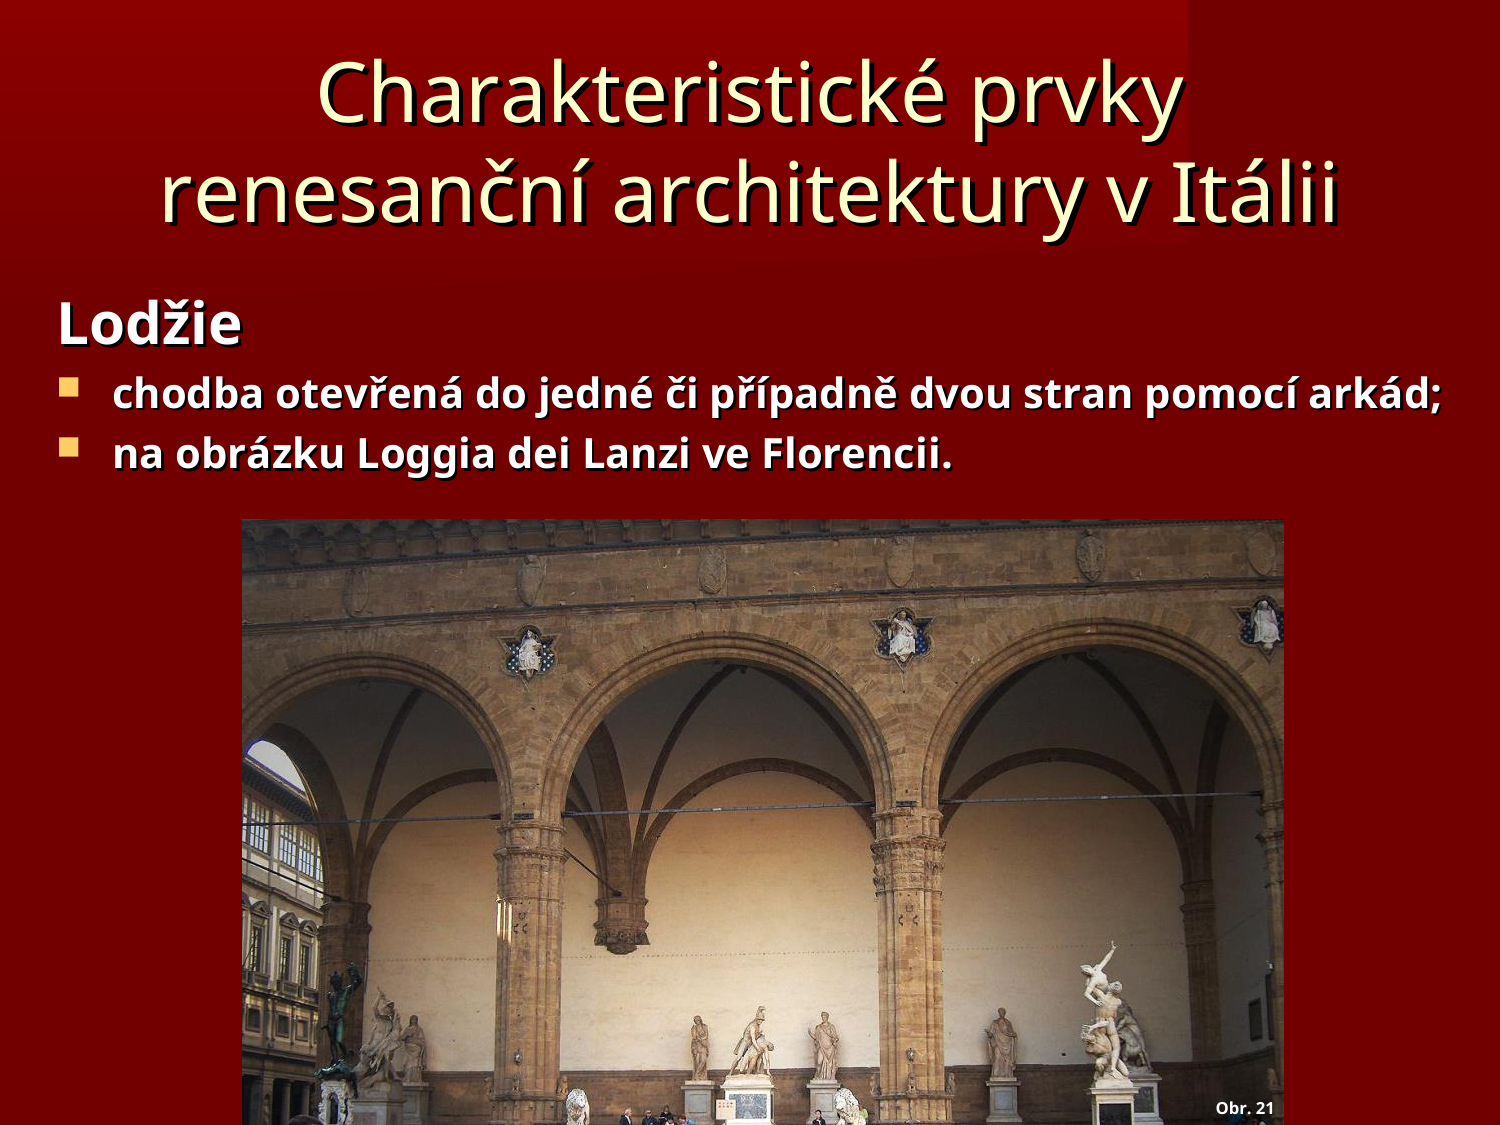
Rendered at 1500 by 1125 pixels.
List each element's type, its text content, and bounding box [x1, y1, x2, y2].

text_box Obr. 21 [1200, 1089, 1290, 1125]
title Charakteristické prvky renesanční architektury v Itálii [75, 31, 1426, 247]
text_box [242, 519, 1284, 1125]
list Lodžie chodba otevřená do jedné či případně dvou stran pomocí arkád; na obrázku Loggia dei Lanzi ve Florencii. [41, 278, 1467, 516]
